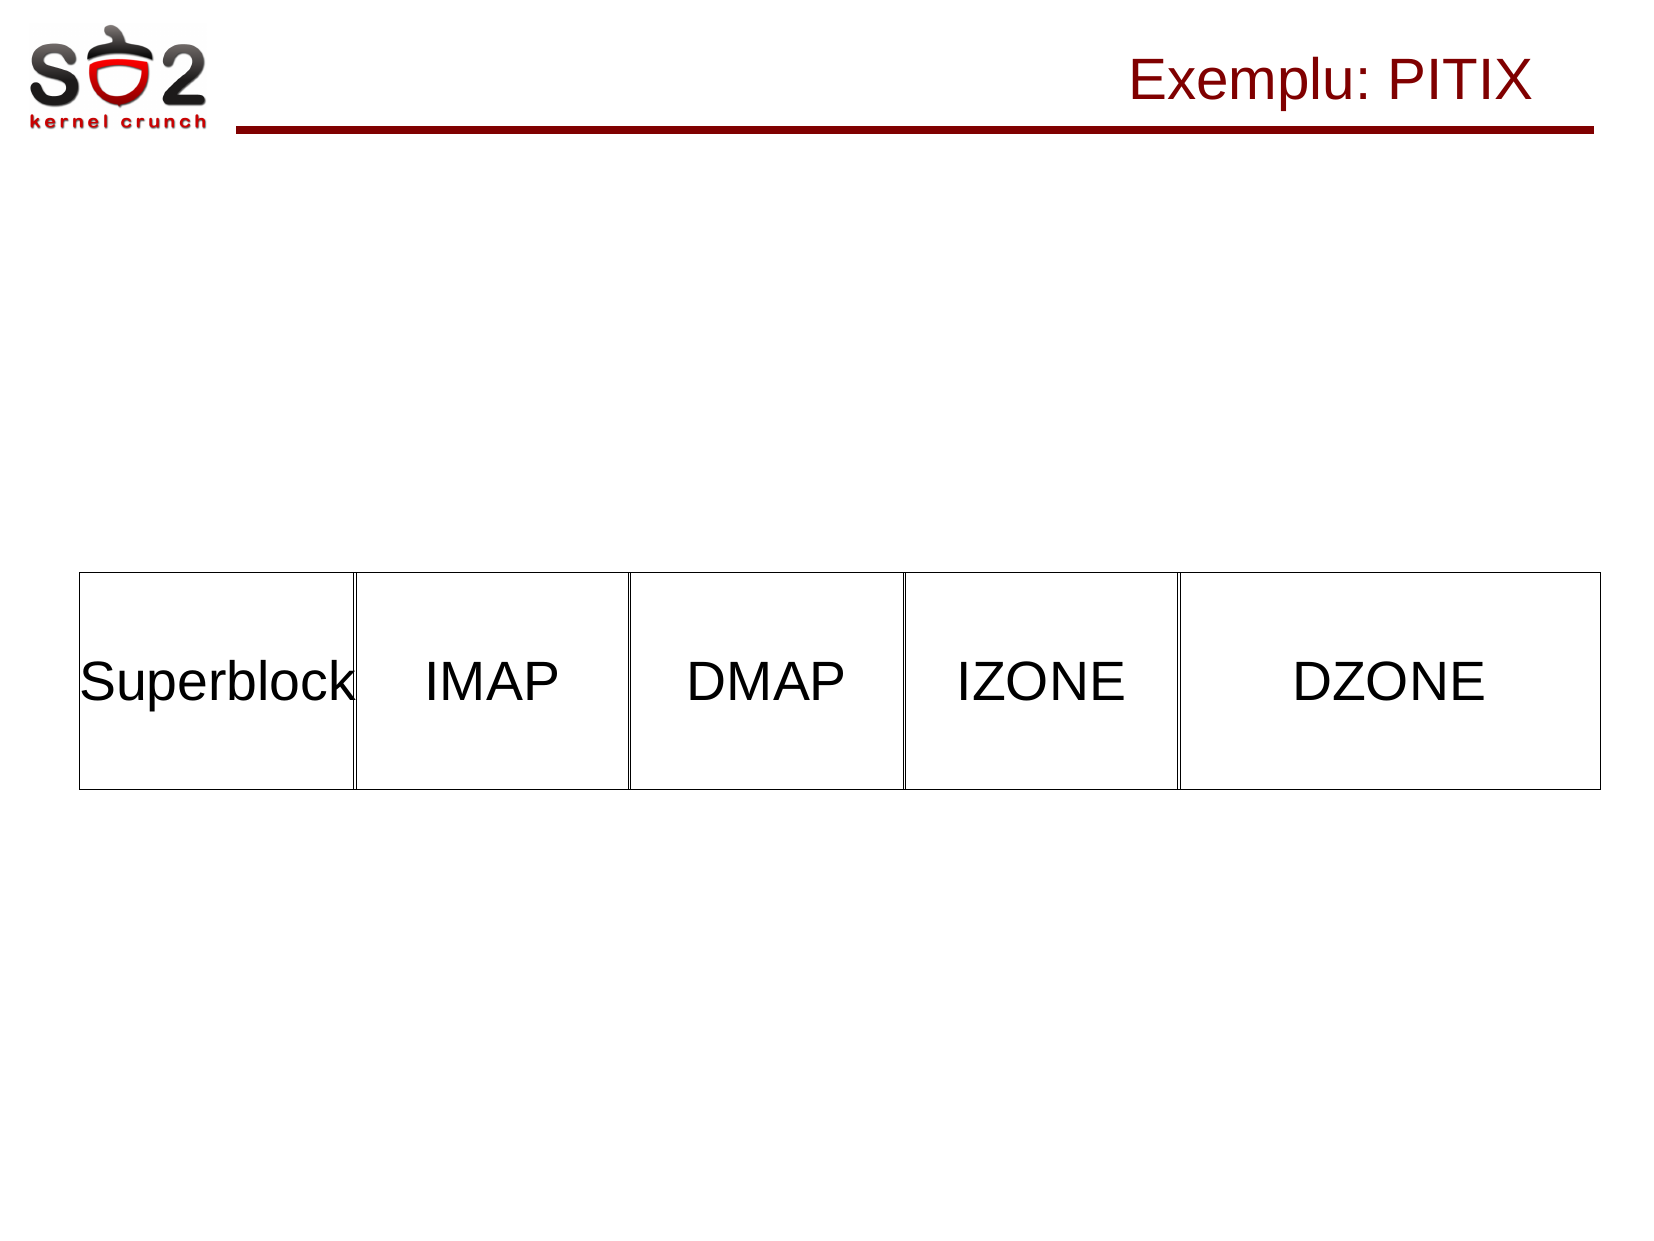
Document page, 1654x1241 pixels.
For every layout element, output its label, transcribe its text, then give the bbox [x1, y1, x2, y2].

picture [29, 23, 121, 130]
title Exemplu: PITIX [121, 11, 1534, 148]
text_box IZONE [903, 572, 1177, 790]
text_box DMAP [628, 572, 903, 790]
text_box Superblock [343, 674, 353, 696]
text_box Superblock [79, 572, 353, 790]
text_box IMAP [353, 572, 628, 790]
text_box DZONE [1177, 572, 1601, 790]
